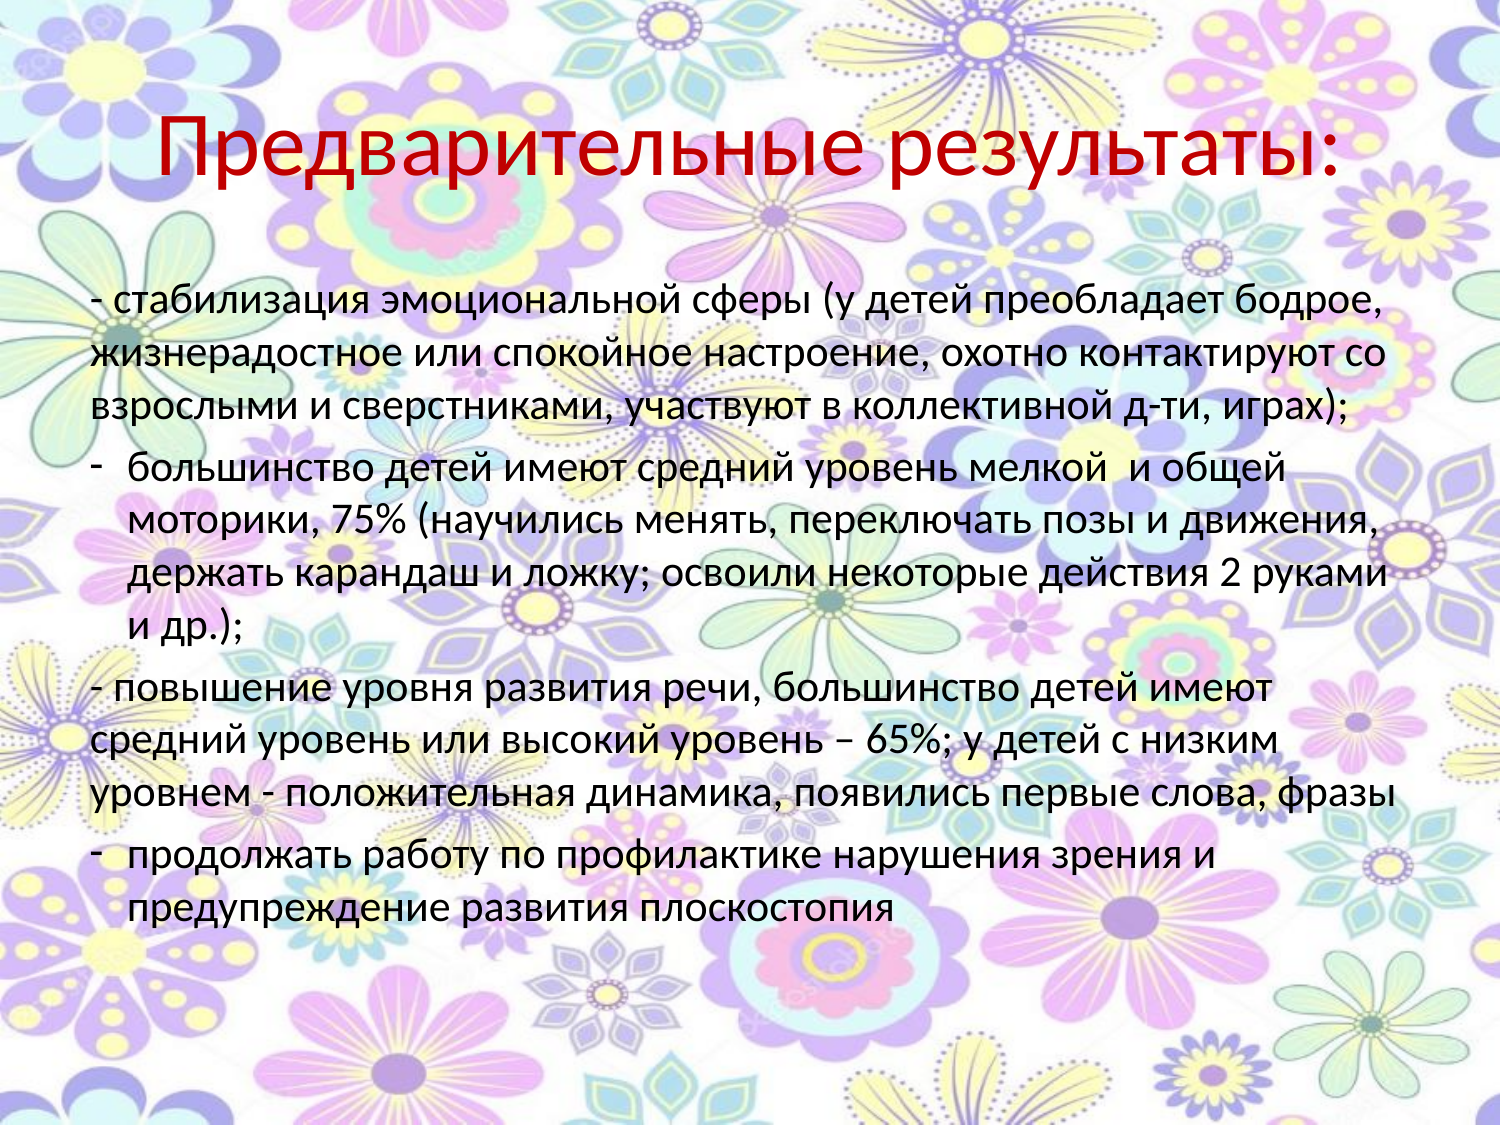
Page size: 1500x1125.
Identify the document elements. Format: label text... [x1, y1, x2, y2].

text_box - стабилизация эмоциональной сферы (у детей преобладает бодрое, жизнерадостное или спокойное настроение, охотно контактируют со взрослыми и сверстниками, участвуют в коллективной д-ти, играх); большинство детей имеют средний уровень мелкой и общей моторики, 75% (научились менять, переключать позы и движения, держать карандаш и ложку; освоили некоторые действия 2 руками и др.); - повышение уровня развития речи, большинство детей имеют средний уровень или высокий уровень – 65%; у детей с низким уровнем - положительная динамика, появились первые слова, фразы продолжать работу по профилактике нарушения зрения и предупреждение развития плоскостопия [75, 262, 1425, 1005]
text_box Предварительные результаты: [75, 45, 1425, 233]
